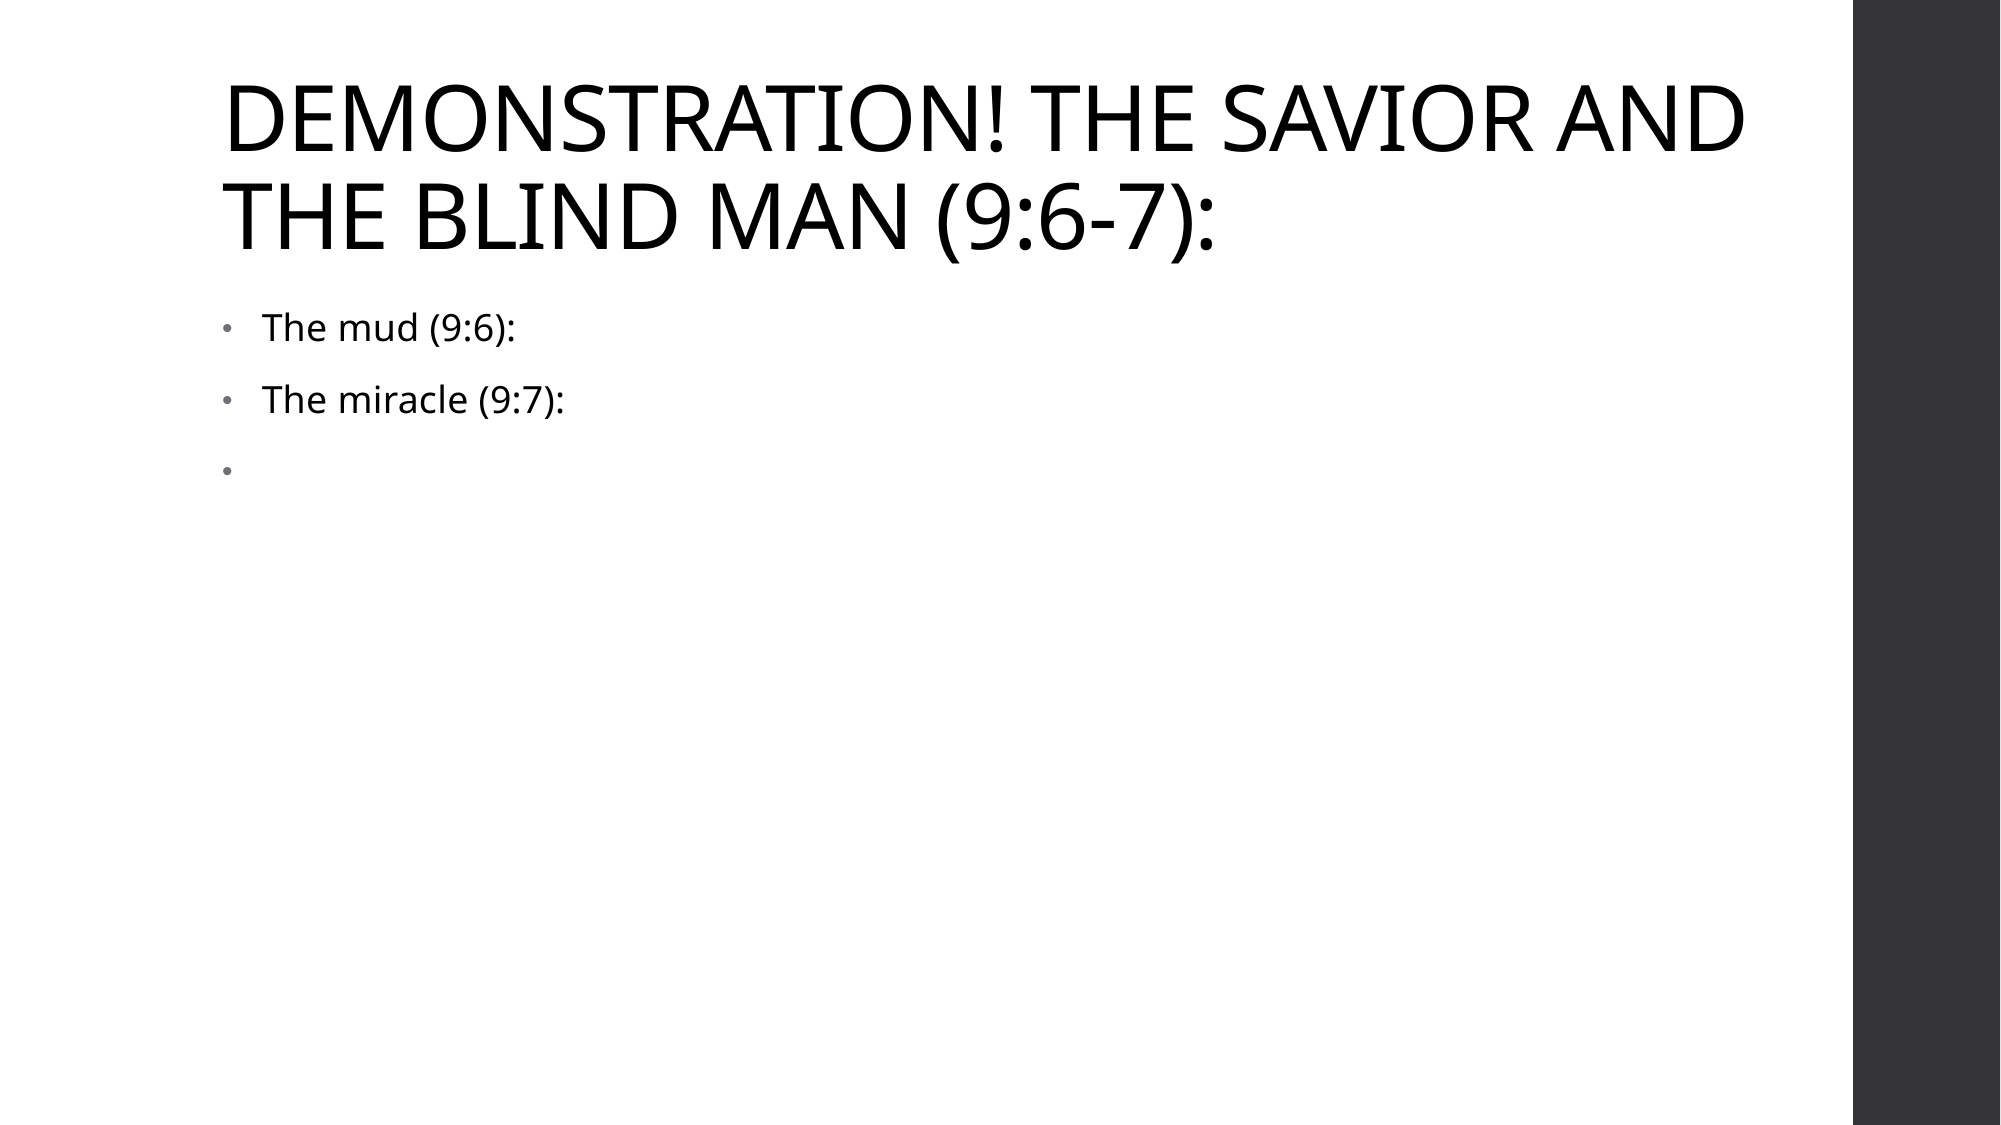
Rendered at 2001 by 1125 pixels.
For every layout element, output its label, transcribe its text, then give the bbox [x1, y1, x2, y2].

list The mud (9:6): The miracle (9:7): [206, 299, 1617, 1014]
title DEMONSTRATION! THE SAVIOR AND THE BLIND MAN (9:6-7): [206, 60, 1797, 278]
